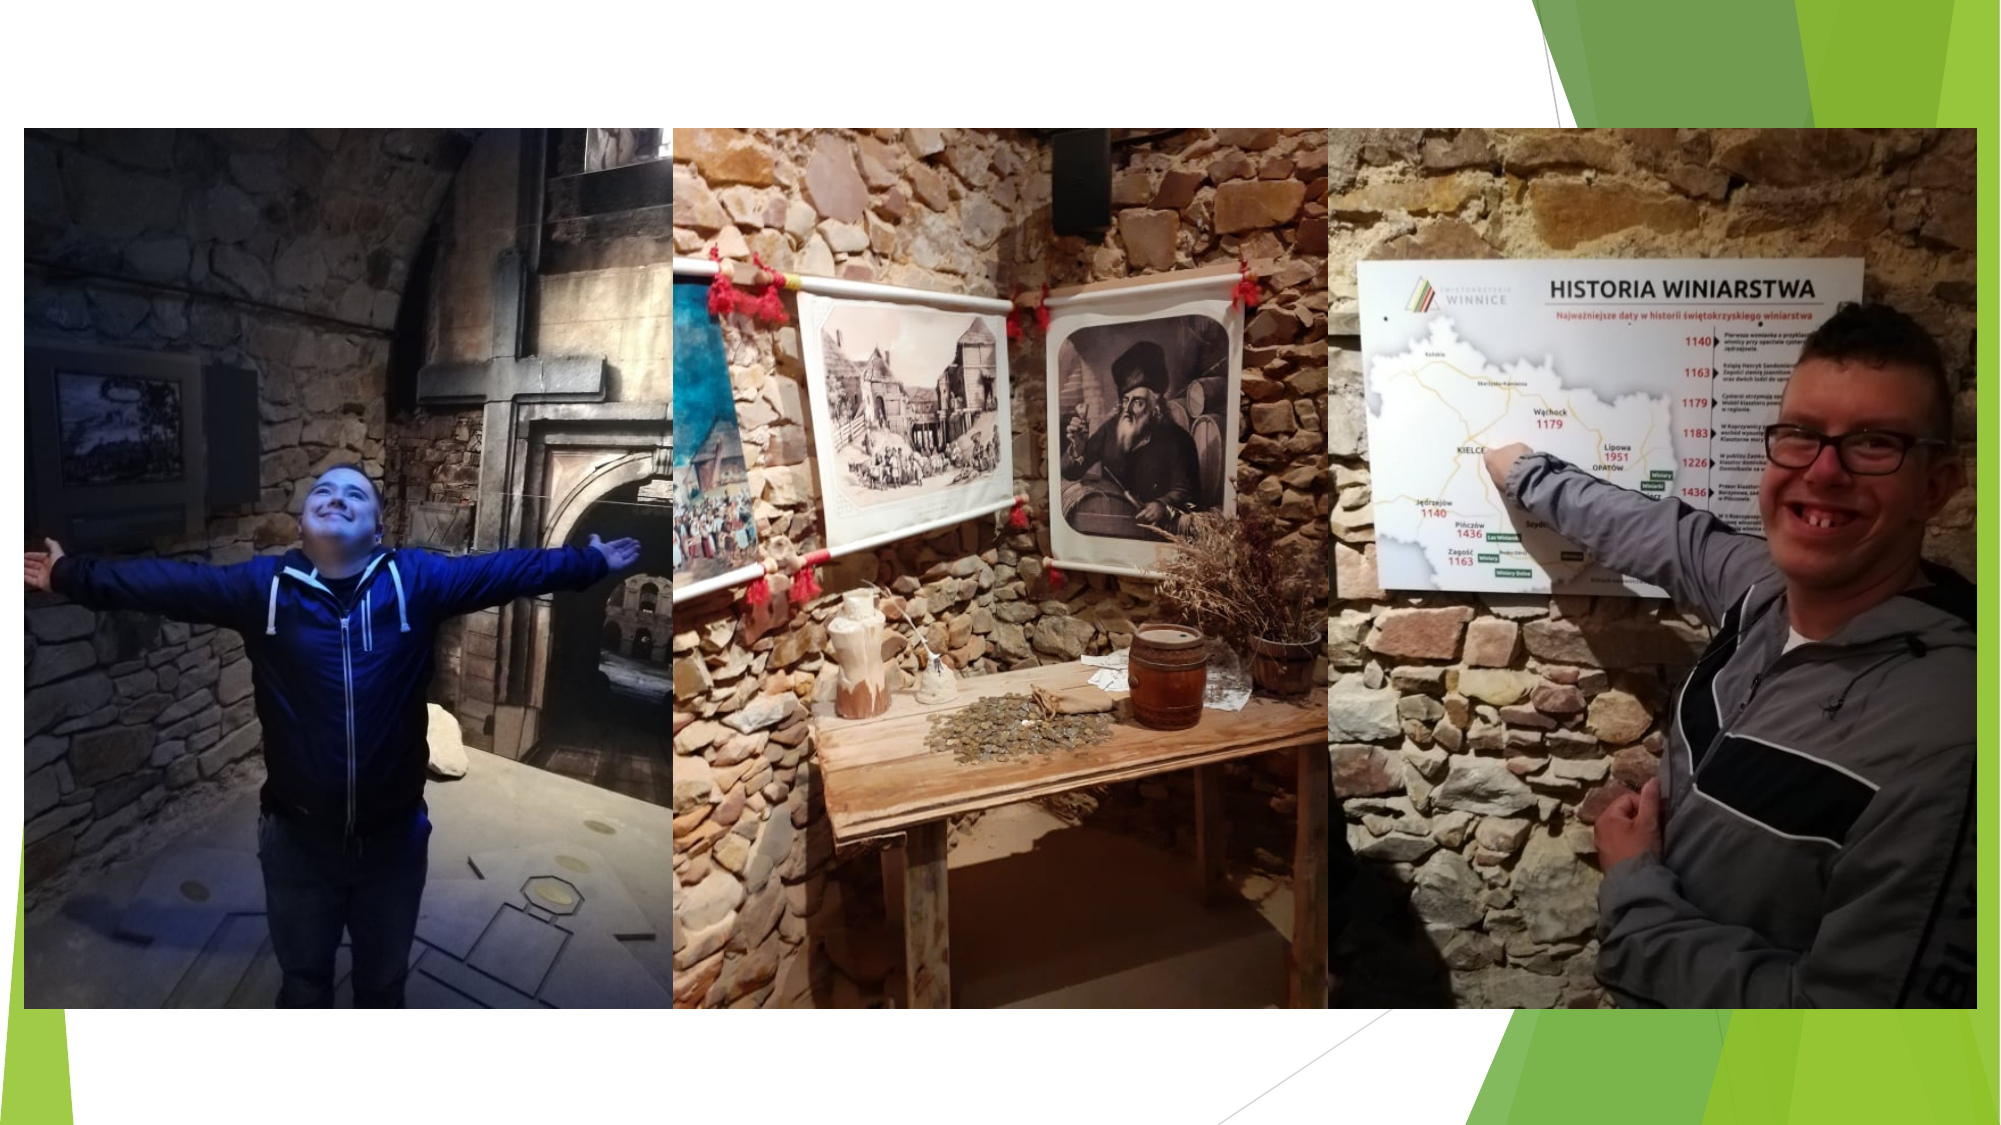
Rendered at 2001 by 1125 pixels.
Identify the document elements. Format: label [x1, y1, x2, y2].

picture [24, 128, 1977, 1009]
